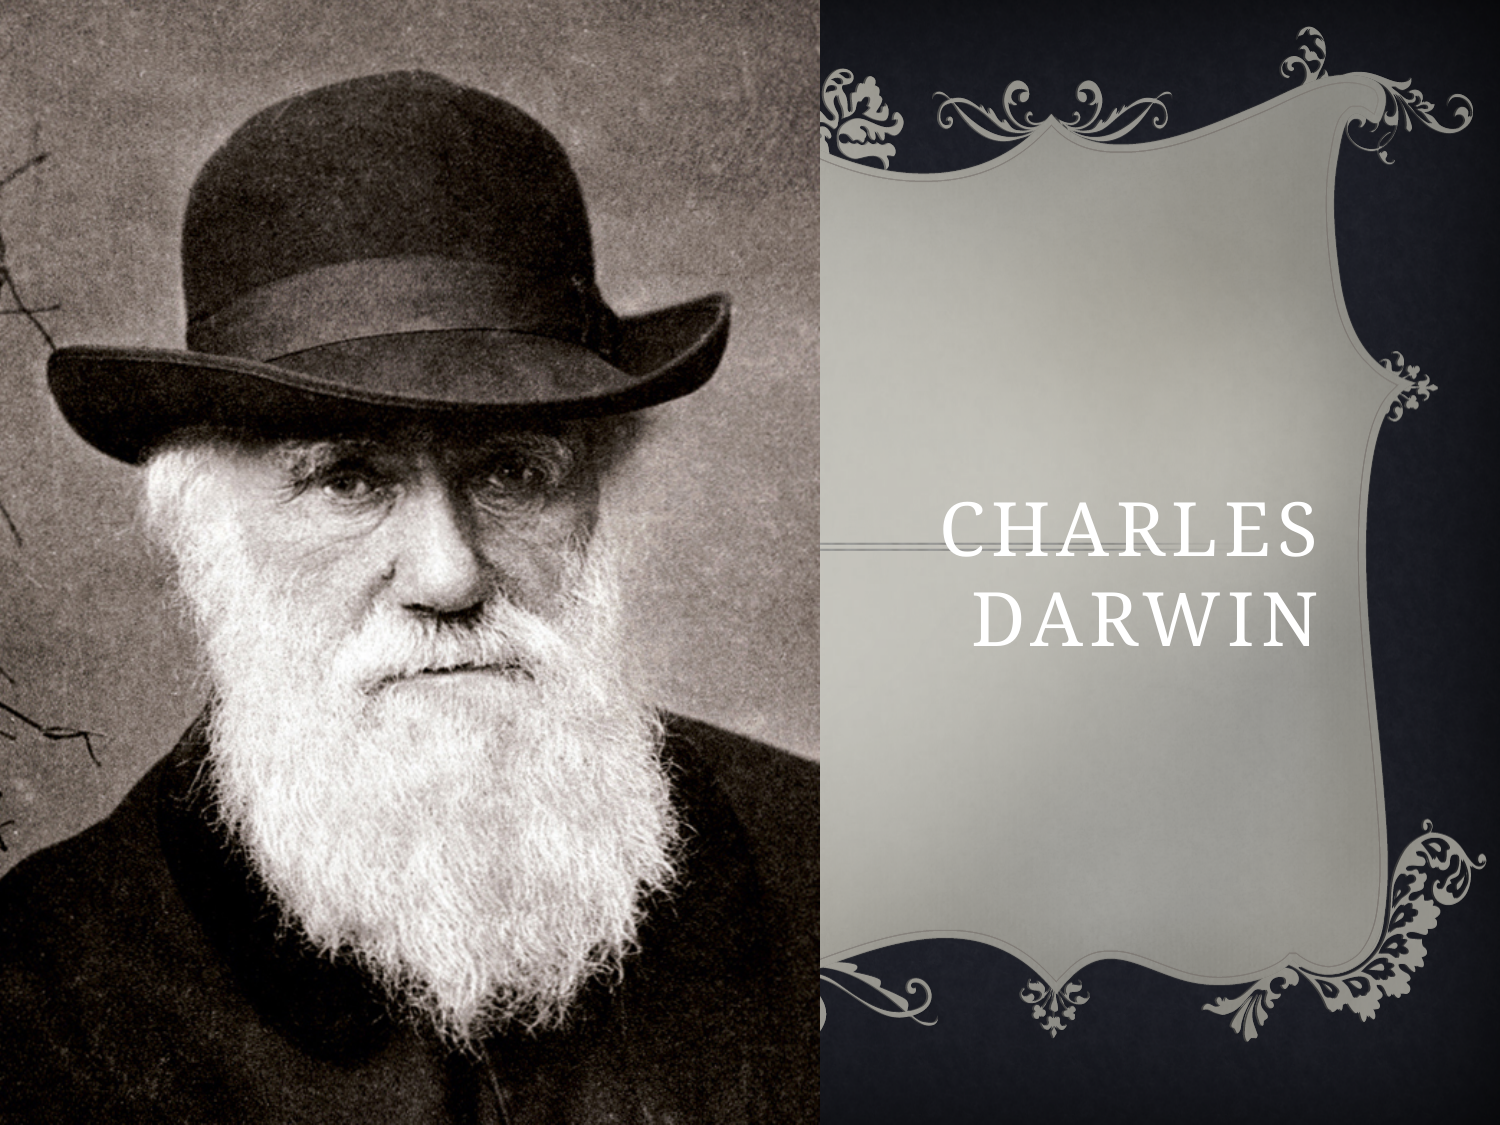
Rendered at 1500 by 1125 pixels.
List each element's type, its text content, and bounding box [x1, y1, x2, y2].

picture [0, 0, 1500, 1125]
title CHARLES DARWIN [820, 420, 1500, 669]
